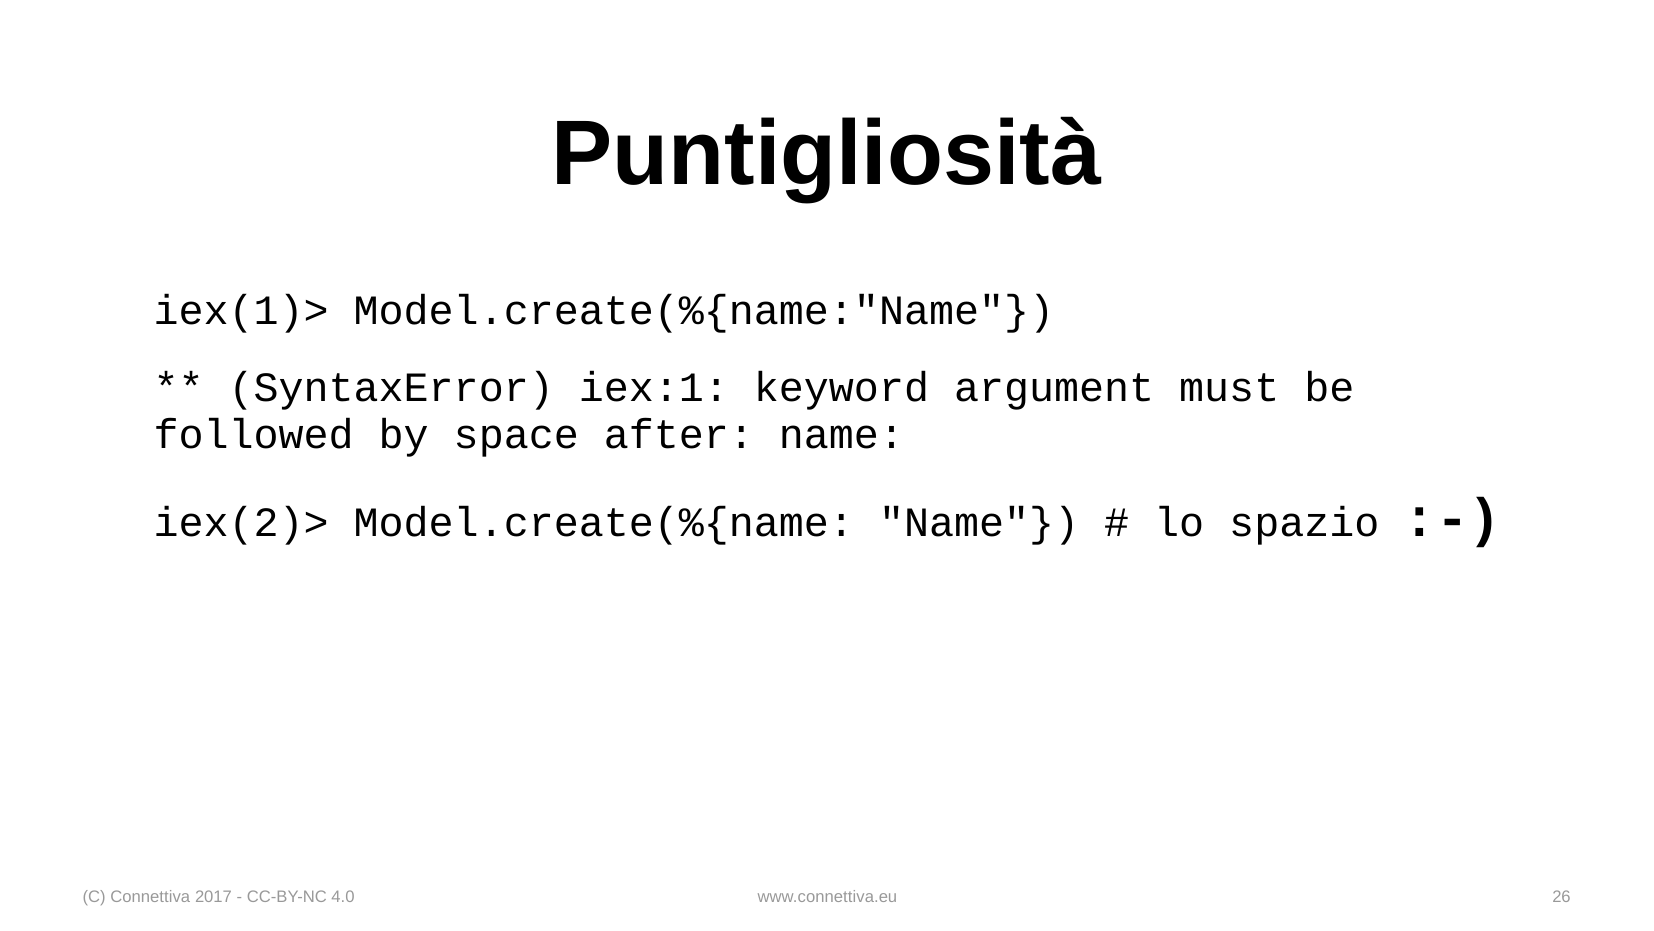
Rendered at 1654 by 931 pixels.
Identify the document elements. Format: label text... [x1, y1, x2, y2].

list iex(1)> Model.create(%{name:"Name"}) ** (SyntaxError) iex:1: keyword argument must be followed by space after: name: iex(2)> Model.create(%{name: "Name"}) # lo spazio :-) [82, 290, 1571, 756]
title Puntigliosità [82, 49, 1571, 257]
